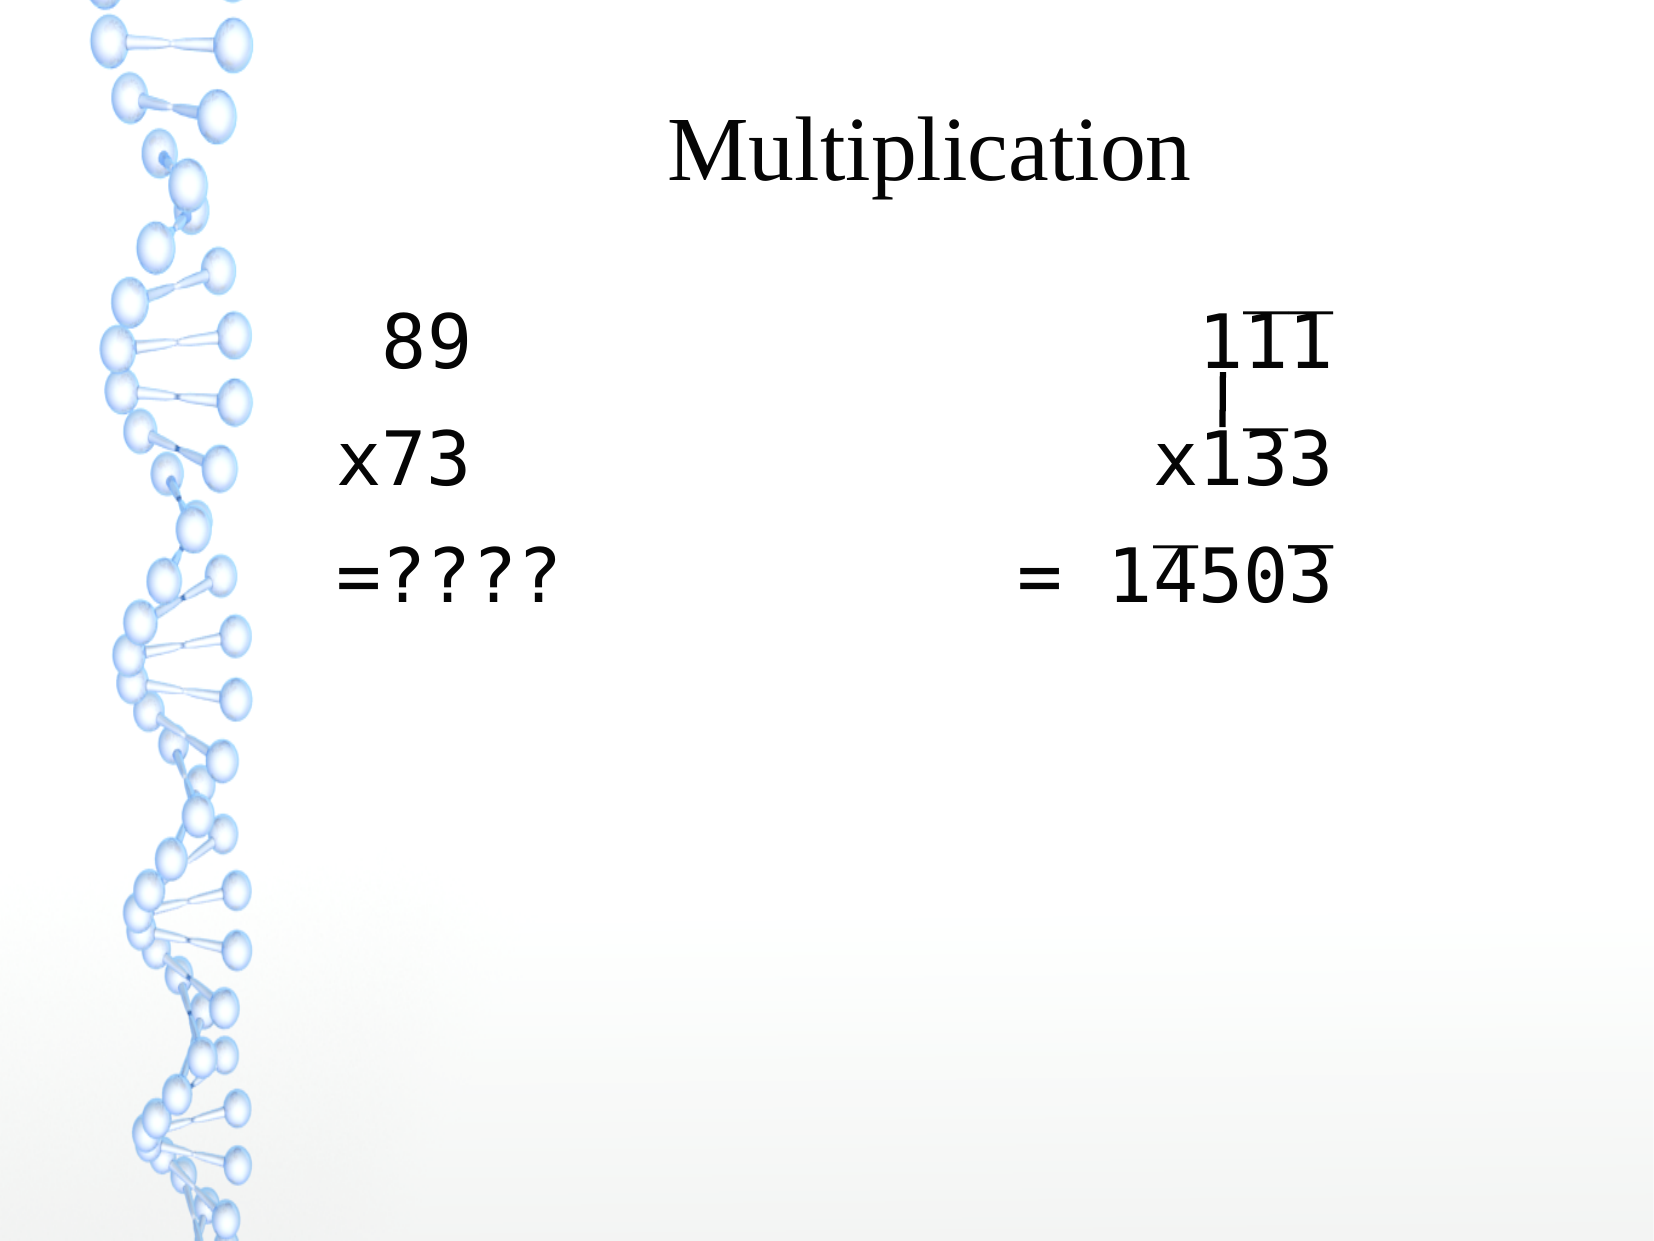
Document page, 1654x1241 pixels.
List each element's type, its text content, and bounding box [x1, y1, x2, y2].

title Multiplication [265, 47, 1595, 252]
list 89 x73 =???? [265, 299, 915, 1019]
list 1̅1̅1 x1̅33 = 1̅450̅̅3 [946, 299, 1595, 1019]
picture [0, 0, 1654, 1241]
